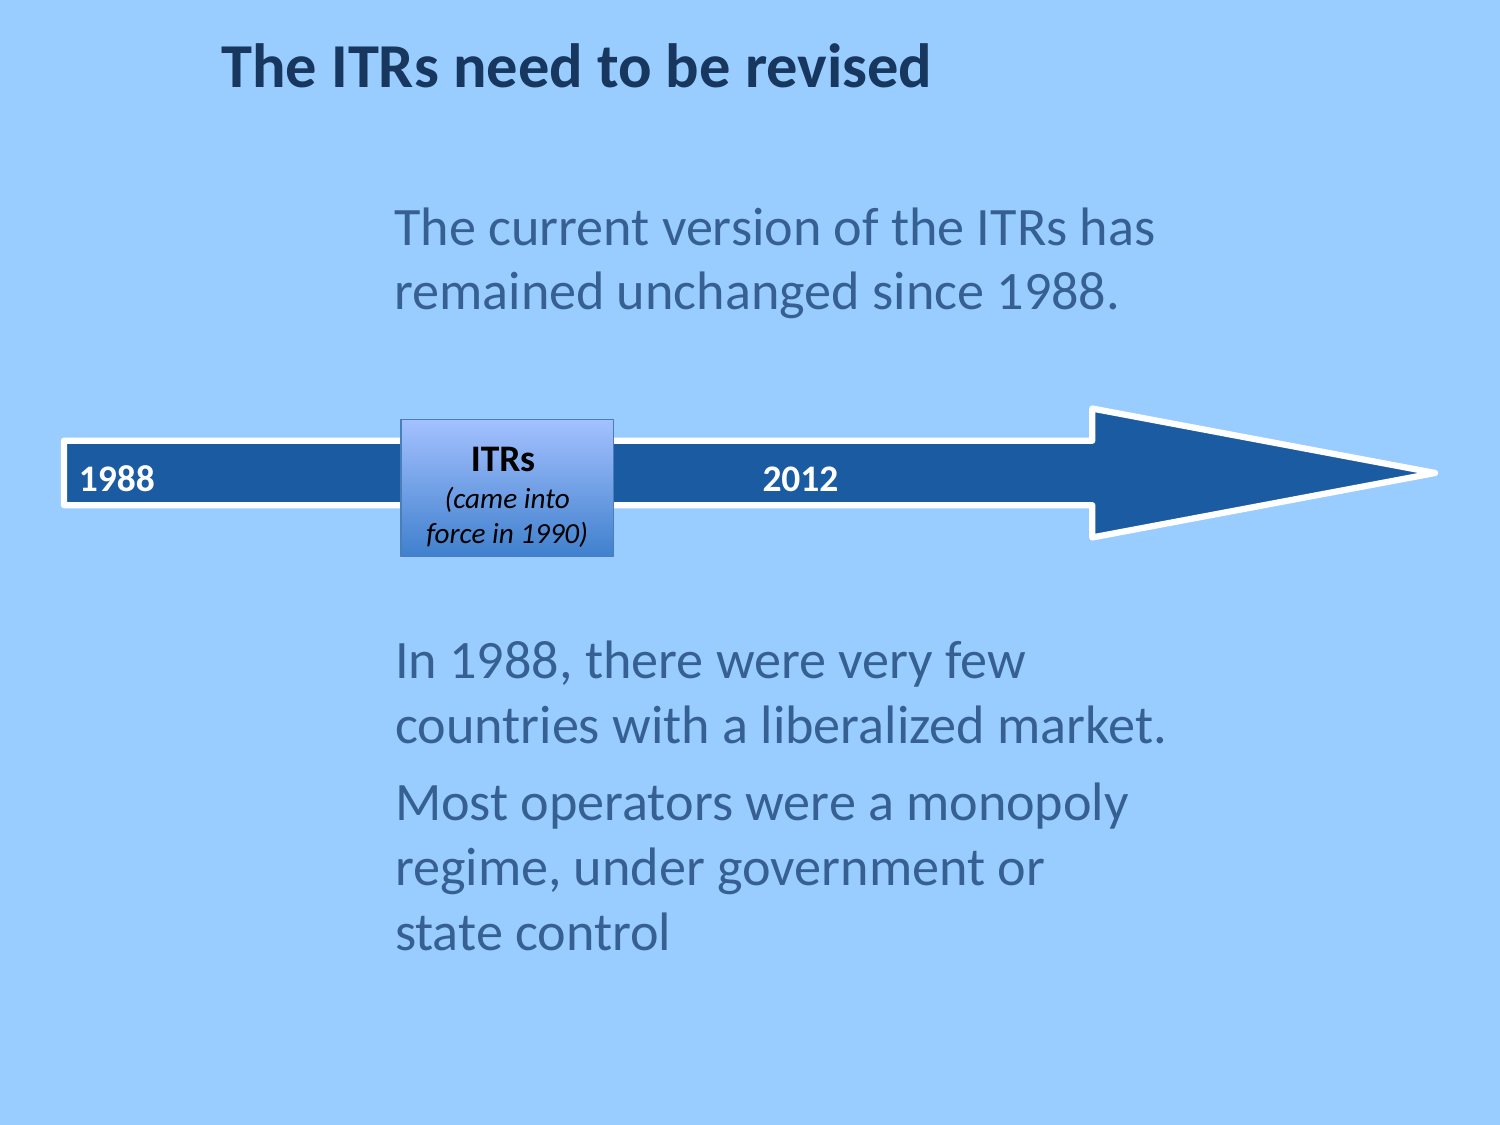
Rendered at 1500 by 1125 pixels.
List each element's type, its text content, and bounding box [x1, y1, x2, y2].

text_box In 1988, there were very few countries with a liberalized market. Most operators were a monopoly regime, under government or state control [304, 617, 1196, 969]
text_box 1988 2012 [64, 440, 401, 506]
text_box The current version of the ITRs has remained unchanged since 1988. [379, 183, 1270, 329]
text_box ITRs (came into force in 1990) [401, 419, 614, 557]
text_box 1988 2012 [614, 408, 1436, 538]
text_box The ITRs need to be revised [206, 9, 1484, 109]
